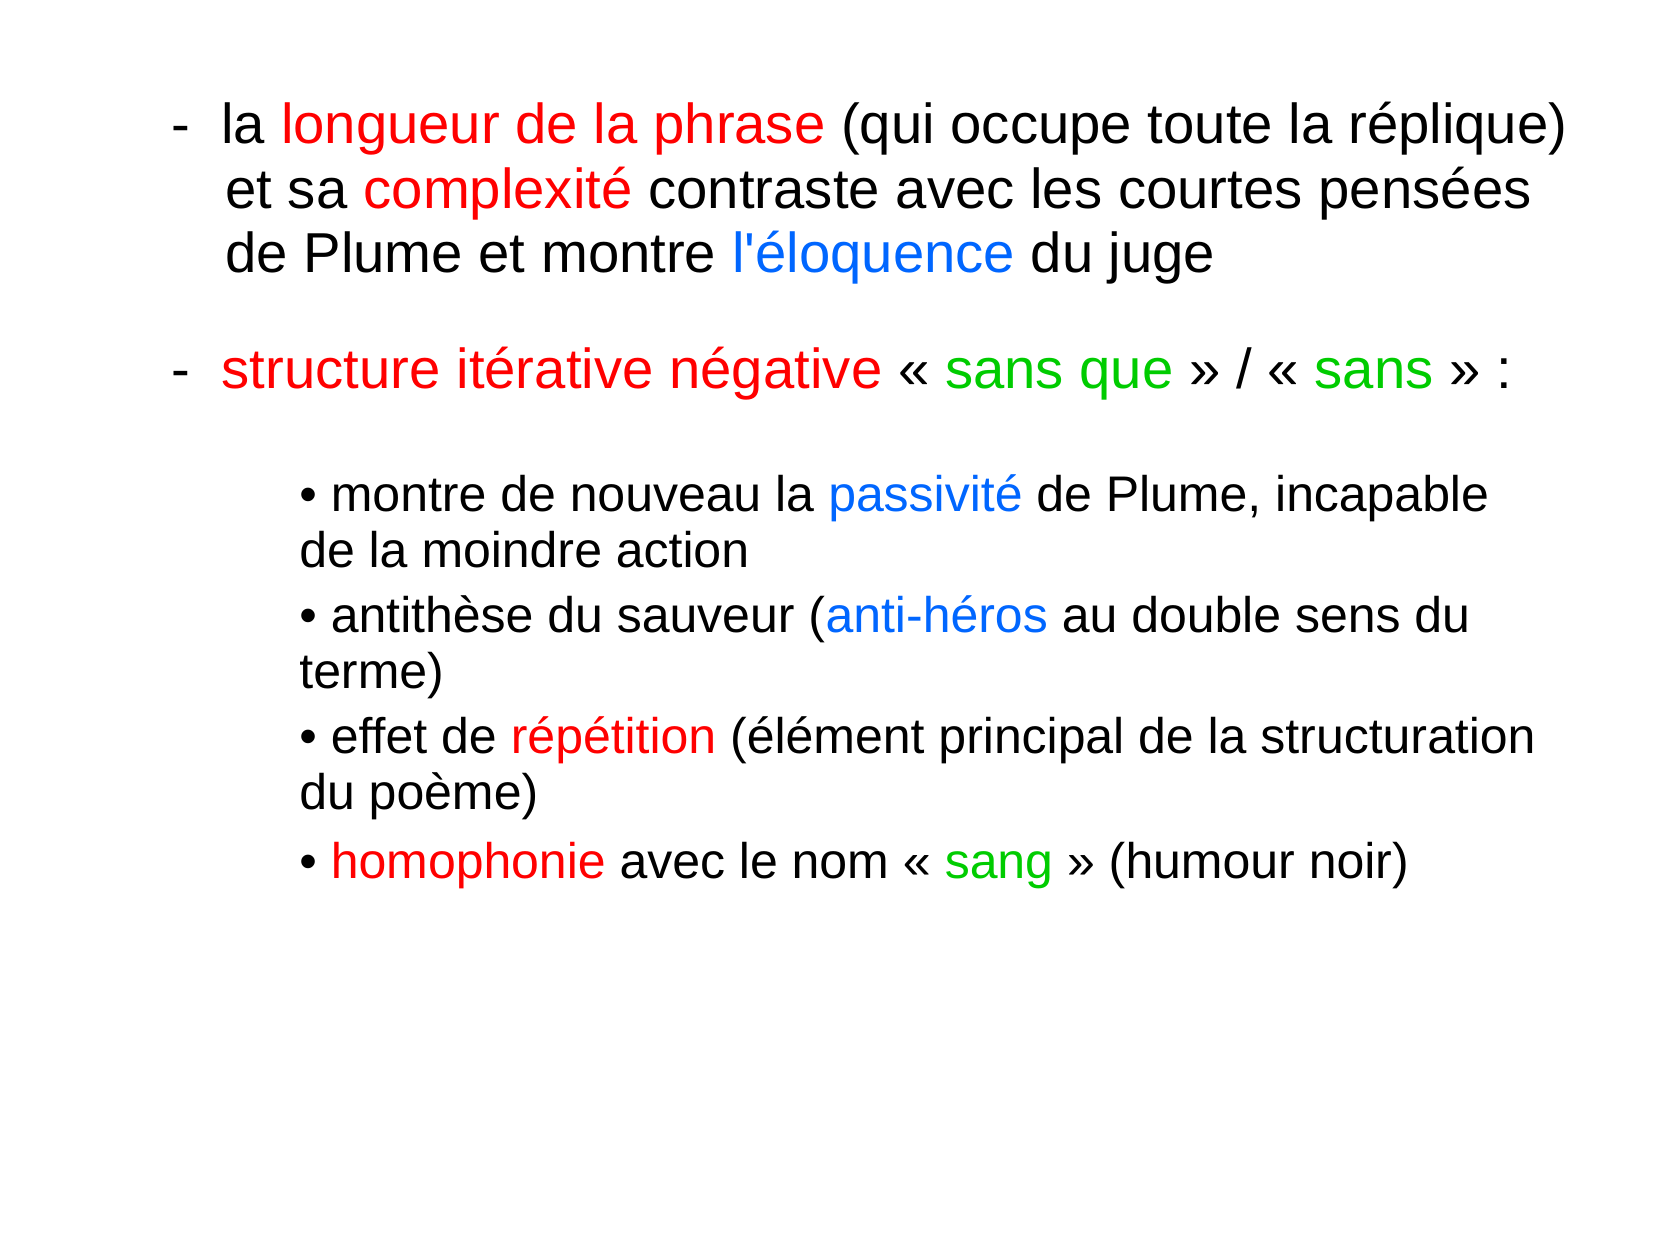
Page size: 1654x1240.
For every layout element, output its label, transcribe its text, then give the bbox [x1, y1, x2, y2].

text_box - la longueur de la phrase (qui occupe toute la réplique) et sa complexité contraste avec les courtes pensées de Plume et montre l'éloquence du juge - structure itérative négative « sans que » / « sans » : • montre de nouveau la passivité de Plume, incapable de la moindre action • antithèse du sauveur (anti-héros au double sens du terme) • effet de répétition (élément principal de la structuration du poème) • homophonie avec le nom « sang » (humour noir) [168, 90, 1570, 1005]
